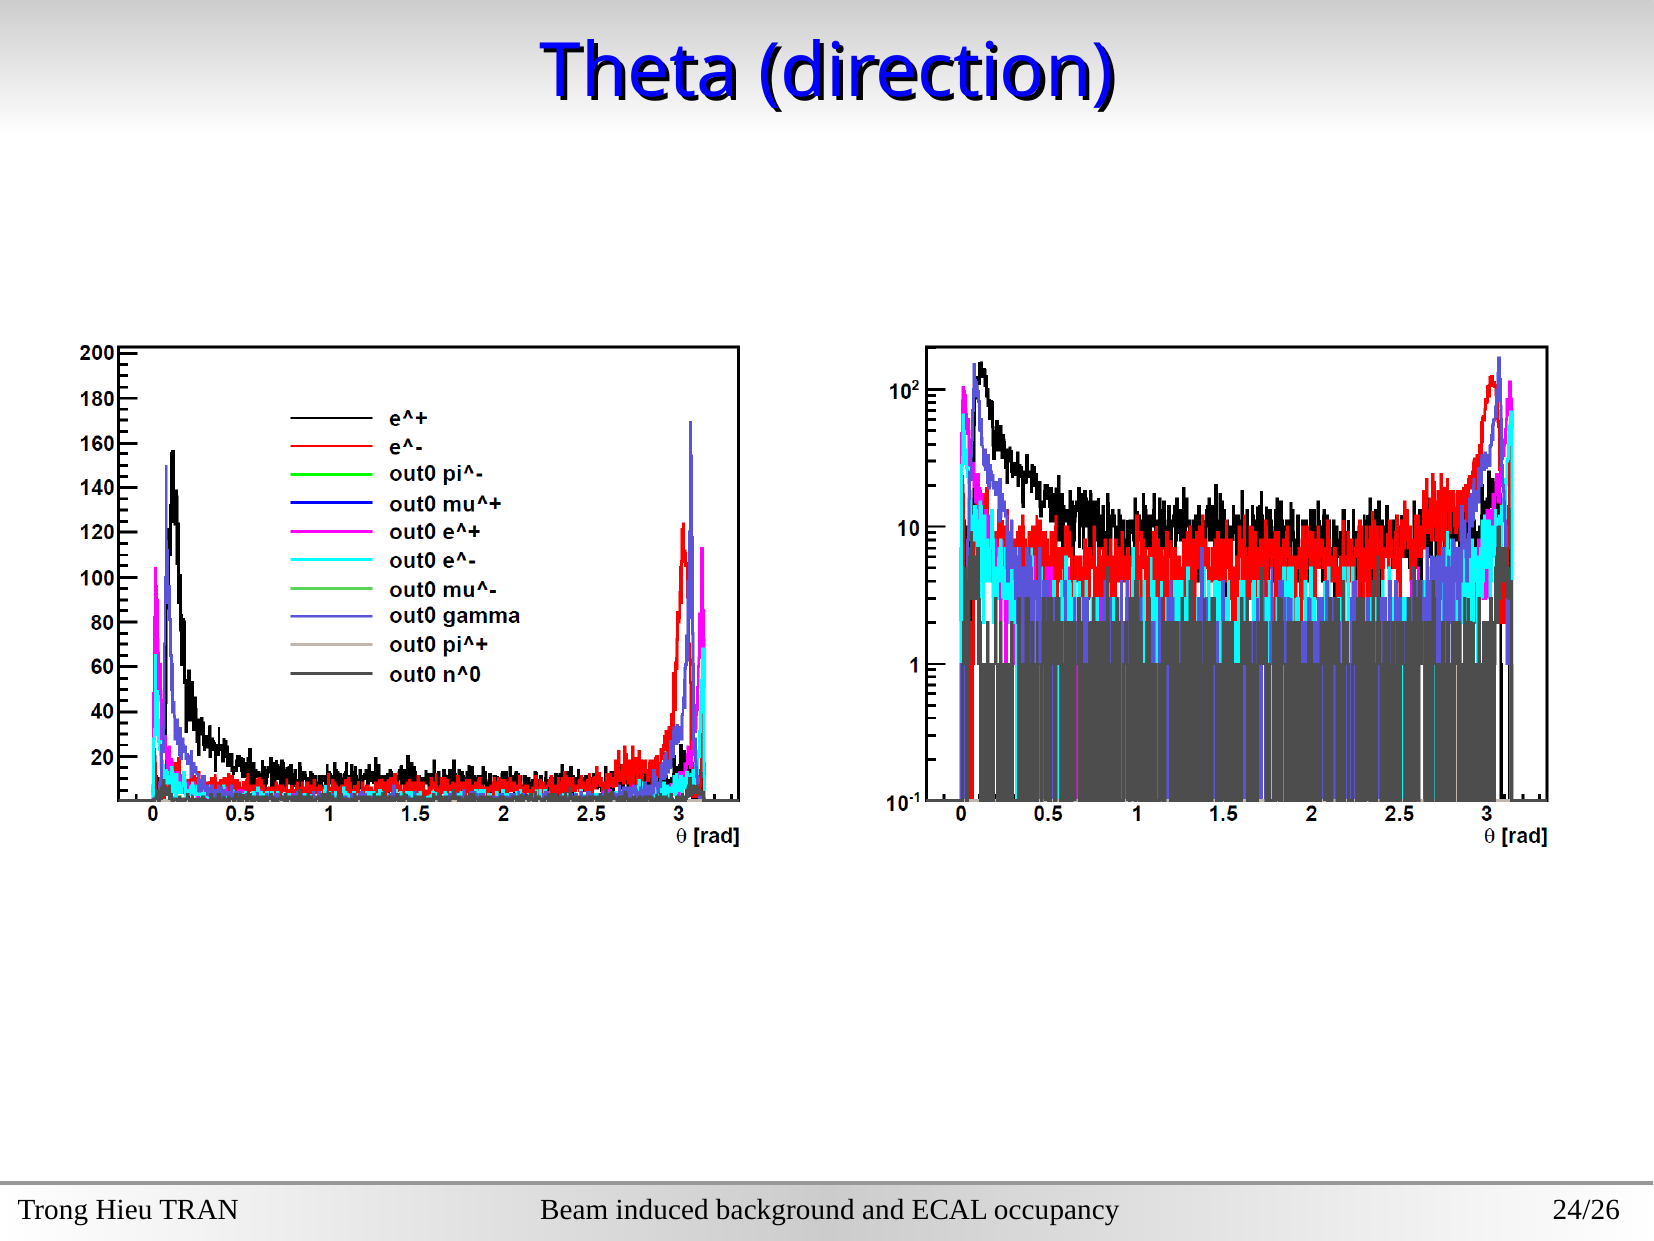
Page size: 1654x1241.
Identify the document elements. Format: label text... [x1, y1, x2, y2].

title Theta (direction) [0, 0, 1654, 136]
picture [75, 329, 1576, 856]
